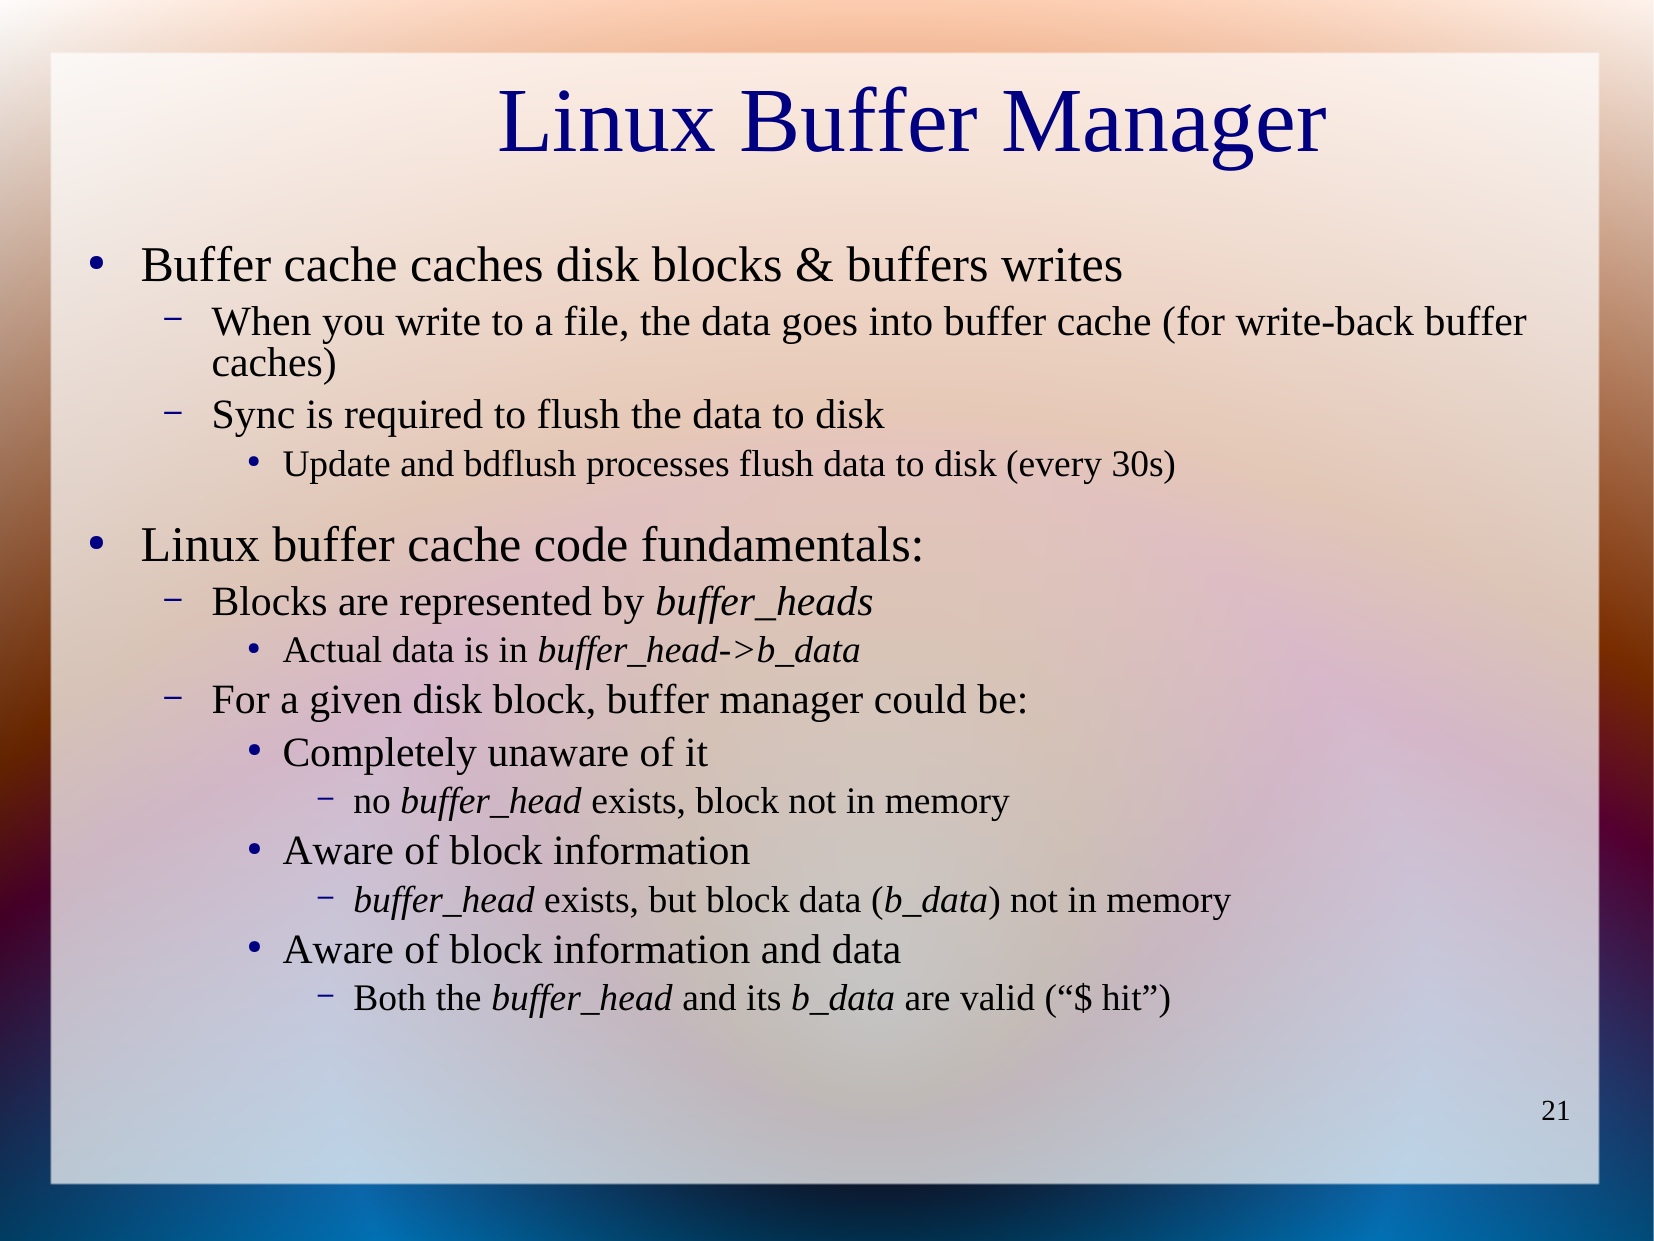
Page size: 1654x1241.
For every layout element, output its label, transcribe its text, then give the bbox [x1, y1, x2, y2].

list Buffer cache caches disk blocks & buffers writes When you write to a file, the data goes into buffer cache (for write-back buffer caches) Sync is required to flush the data to disk Update and bdflush processes flush data to disk (every 30s) Linux buffer cache code fundamentals: Blocks are represented by buffer_heads Actual data is in buffer_head->b_data For a given disk block, buffer manager could be: Completely unaware of it no buffer_head exists, block not in memory Aware of block information buffer_head exists, but block data (b_data) not in memory Aware of block information and data Both the buffer_head and its b_data are valid (“$ hit”) [55, 234, 1626, 1241]
title Linux Buffer Manager [208, 38, 1618, 180]
picture [0, 0, 1654, 1241]
